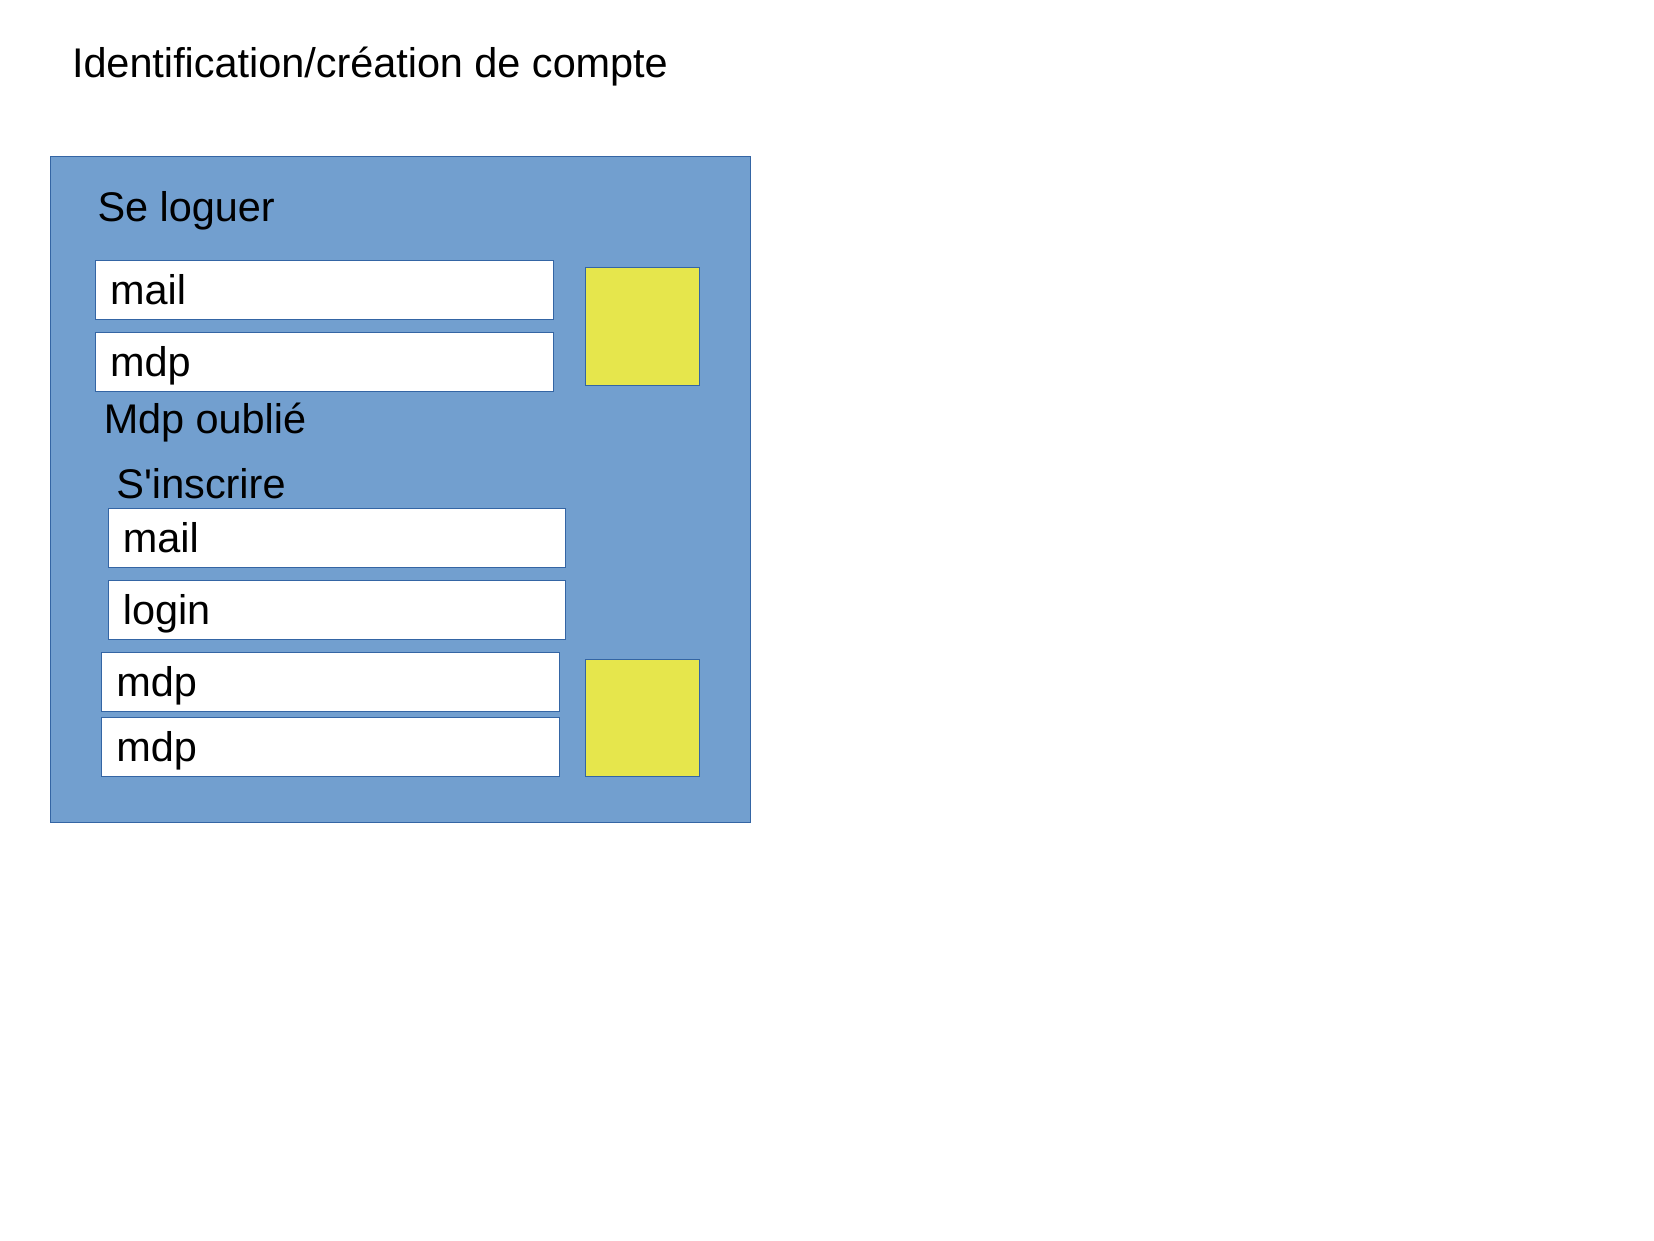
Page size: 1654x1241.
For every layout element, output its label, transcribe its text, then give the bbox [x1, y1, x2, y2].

text_box mdp [95, 332, 554, 388]
text_box mdp [101, 652, 560, 712]
text_box S'inscrire [101, 453, 636, 562]
text_box mdp [101, 717, 560, 777]
text_box Mdp oublié [88, 388, 598, 464]
text_box Se loguer [82, 176, 687, 258]
text_box Identification/création de compte [57, 32, 827, 96]
text_box mail [108, 508, 566, 568]
text_box [50, 156, 751, 823]
text_box mail [95, 260, 554, 320]
text_box login [108, 580, 566, 640]
